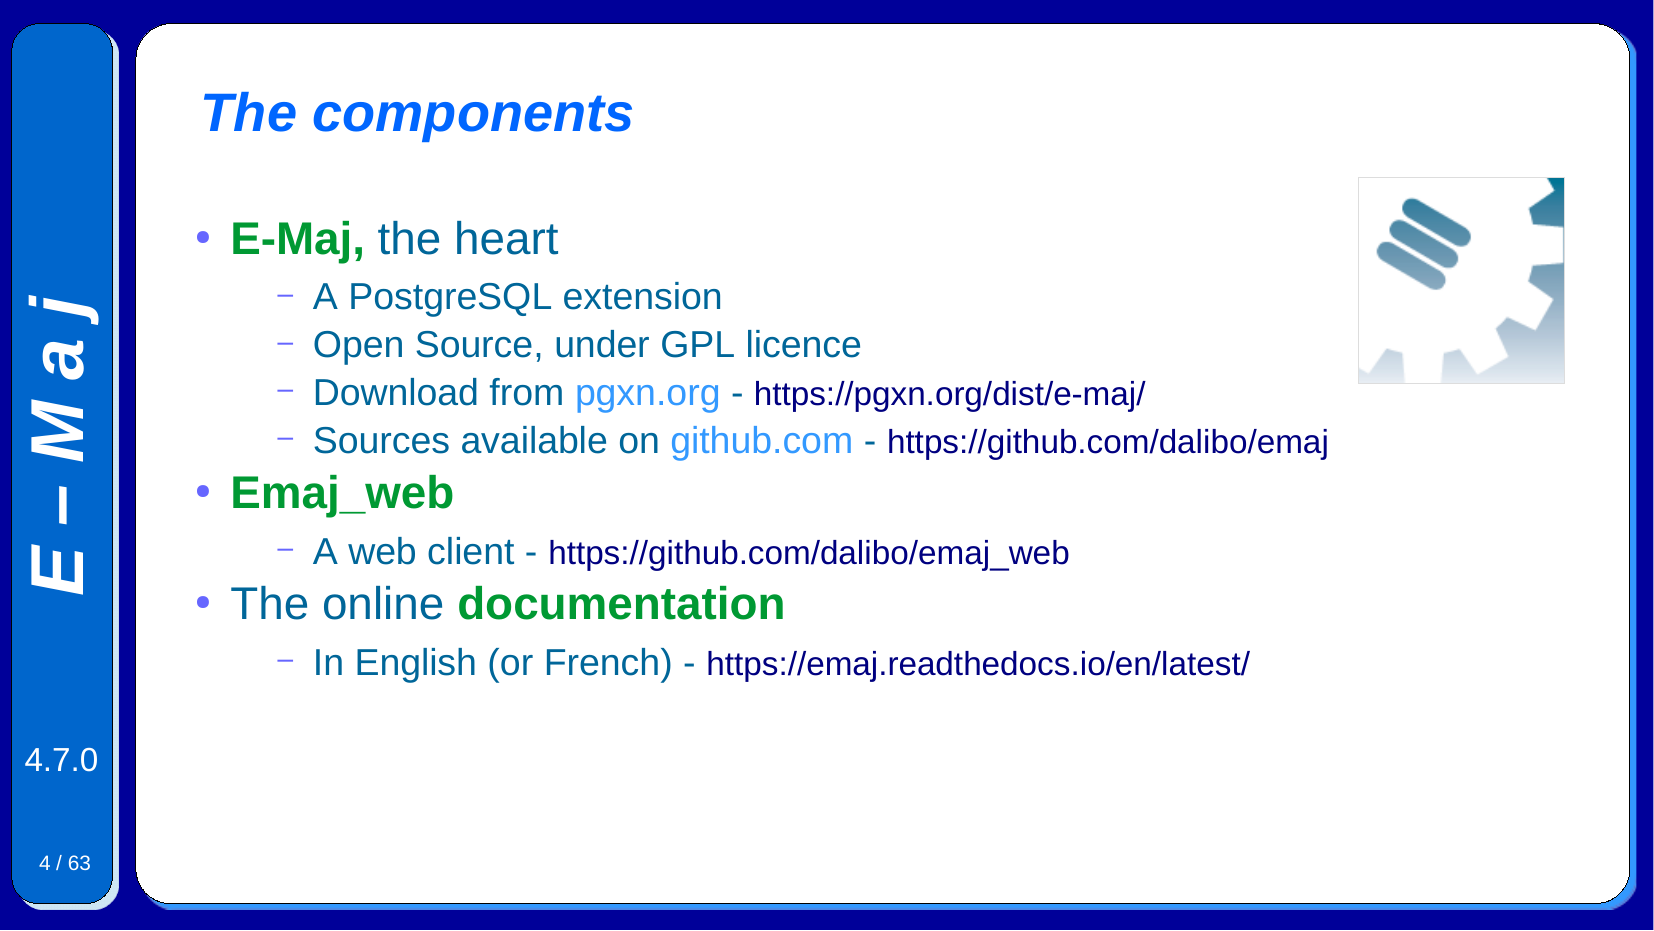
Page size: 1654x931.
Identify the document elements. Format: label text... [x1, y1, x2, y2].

list E-Maj, the heart A PostgreSQL extension Open Source, under GPL licence Download from pgxn.org - https://pgxn.org/dist/e-maj/ Sources available on github.com - https://github.com/dalibo/emaj Emaj_web A web client - https://github.com/dalibo/emaj_web The online documentation In English (or French) - https://emaj.readthedocs.io/en/latest/ [177, 212, 1587, 804]
title The components [200, 34, 1575, 191]
picture [1358, 177, 1565, 384]
